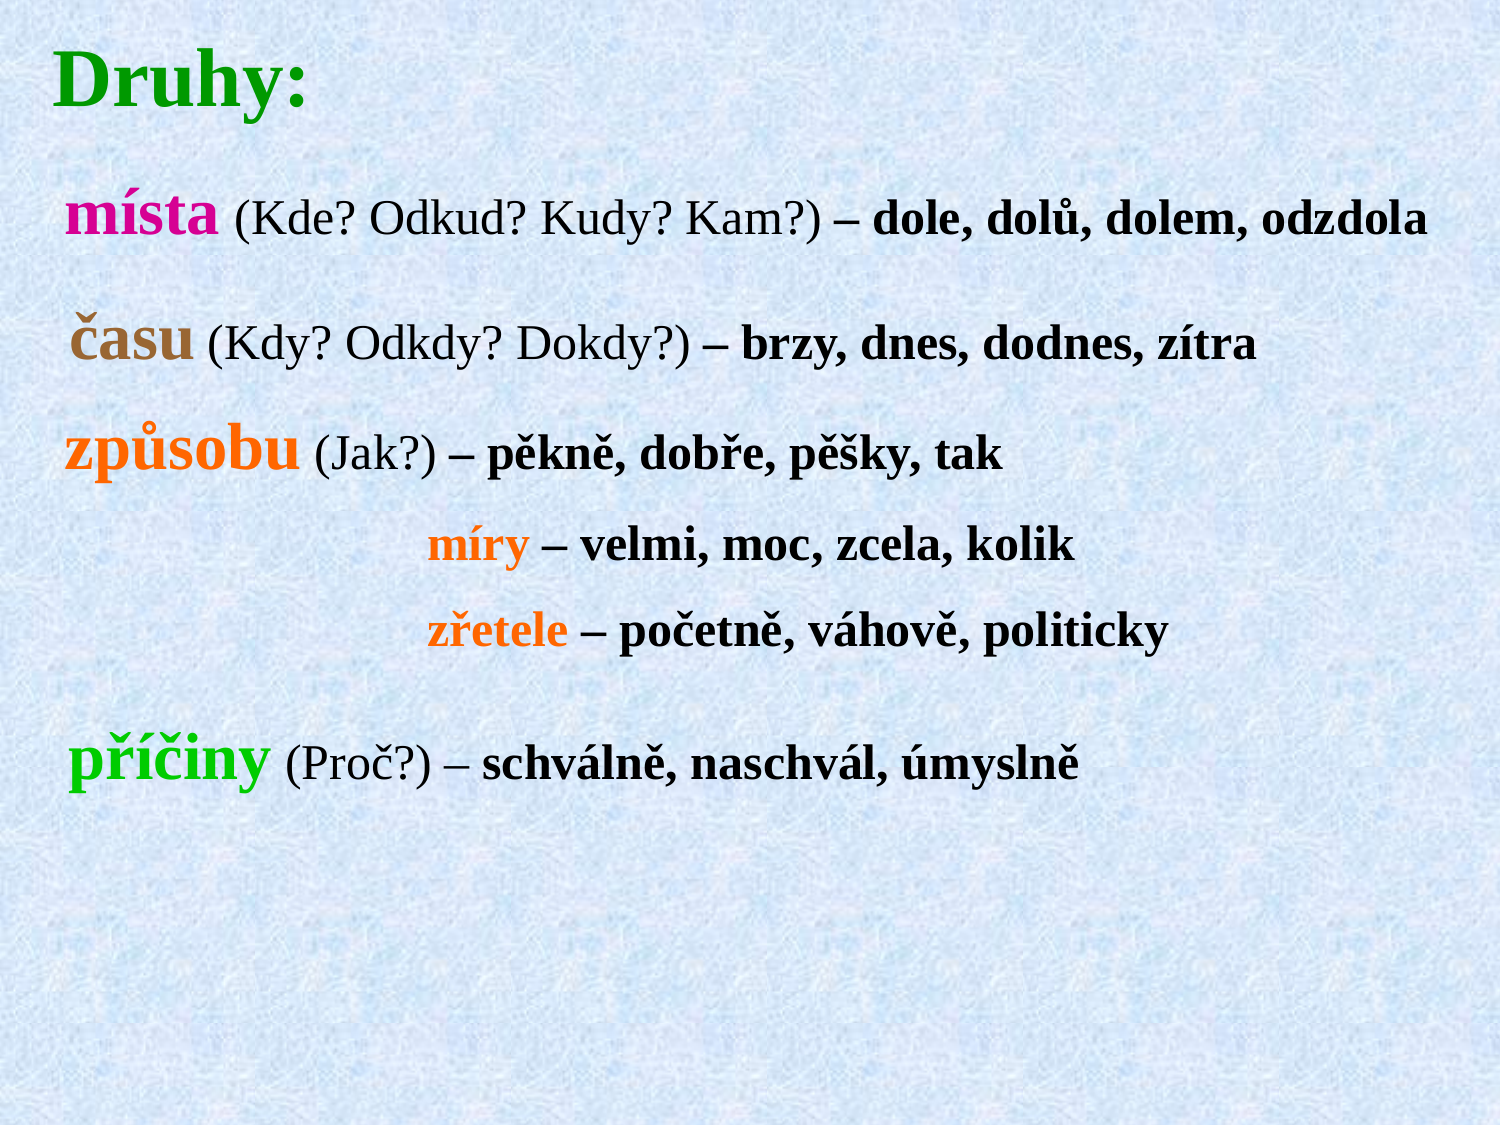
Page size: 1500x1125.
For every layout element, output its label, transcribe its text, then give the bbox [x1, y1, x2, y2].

text_box času (Kdy? Odkdy? Dokdy?) – brzy, dnes, dodnes, zítra [37, 292, 1274, 382]
text_box způsobu (Jak?) – pěkně, dobře, pěšky, tak míry – velmi, moc, zcela, kolik zřetele – početně, váhově, politicky [50, 324, 1401, 665]
text_box místa (Kde? Odkud? Kudy? Kam?) – dole, dolů, dolem, odzdola [49, 167, 1444, 257]
text_box Druhy: [37, 24, 327, 133]
text_box příčiny (Proč?) – schválně, naschvál, úmyslně [37, 712, 1096, 802]
